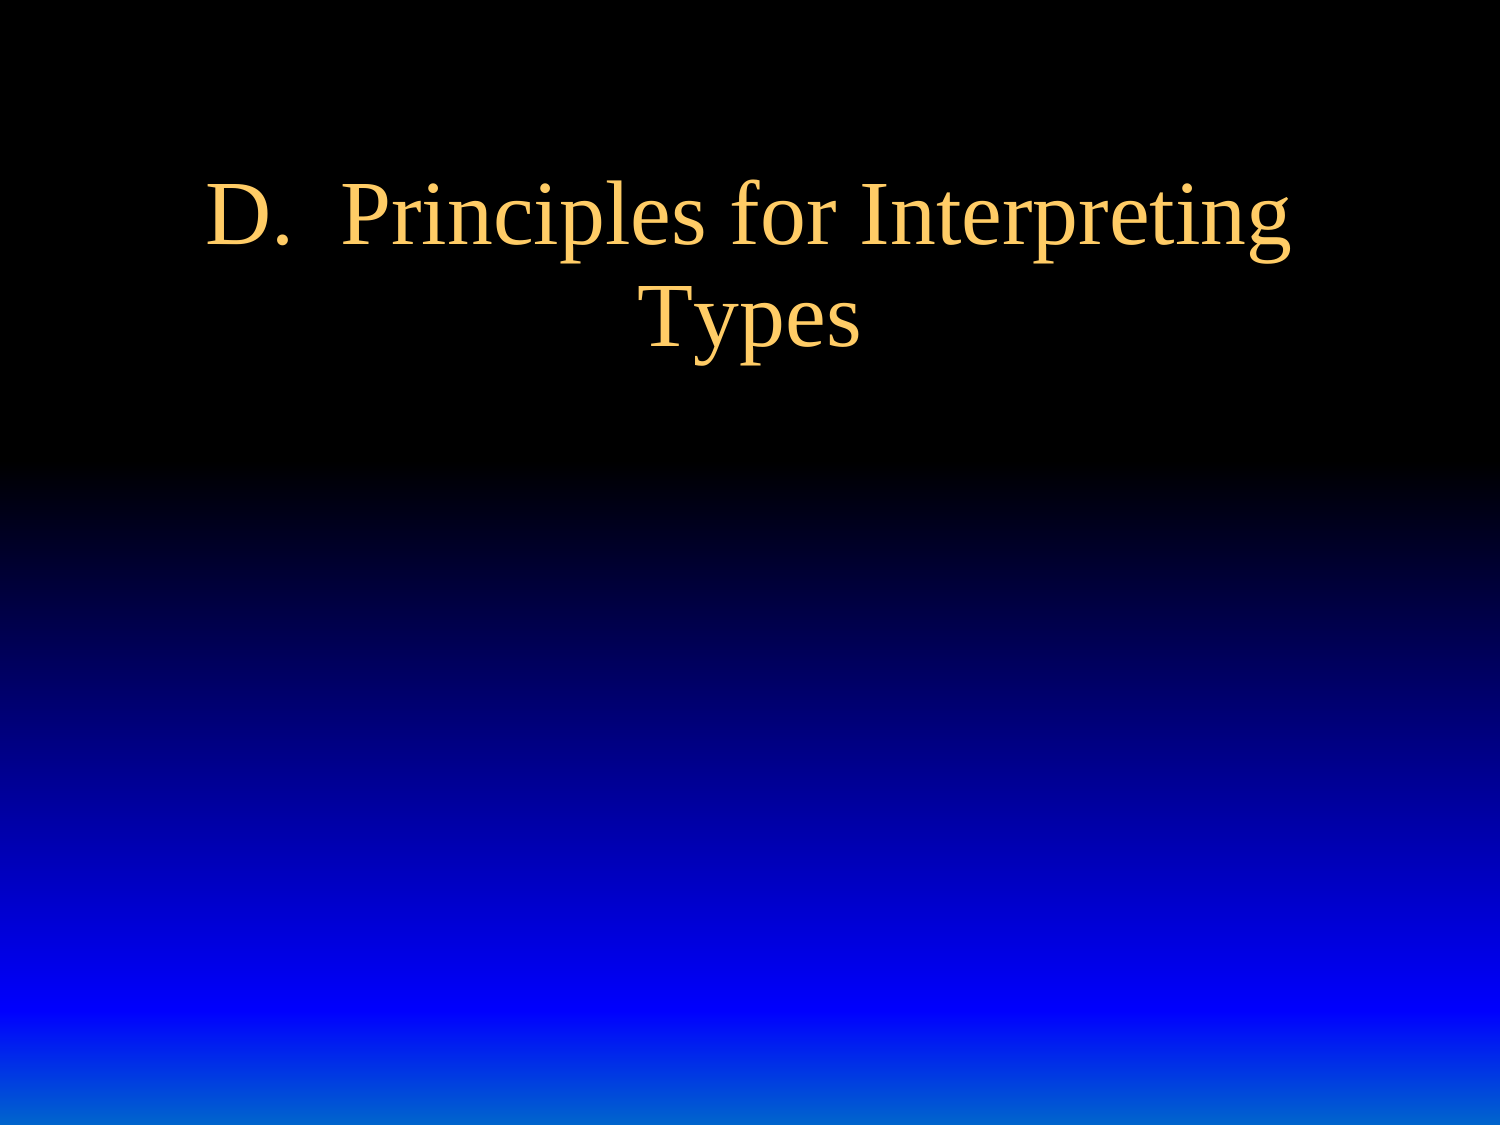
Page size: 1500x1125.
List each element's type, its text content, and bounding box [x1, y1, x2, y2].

title D. Principles for Interpreting Types [112, 155, 1388, 374]
